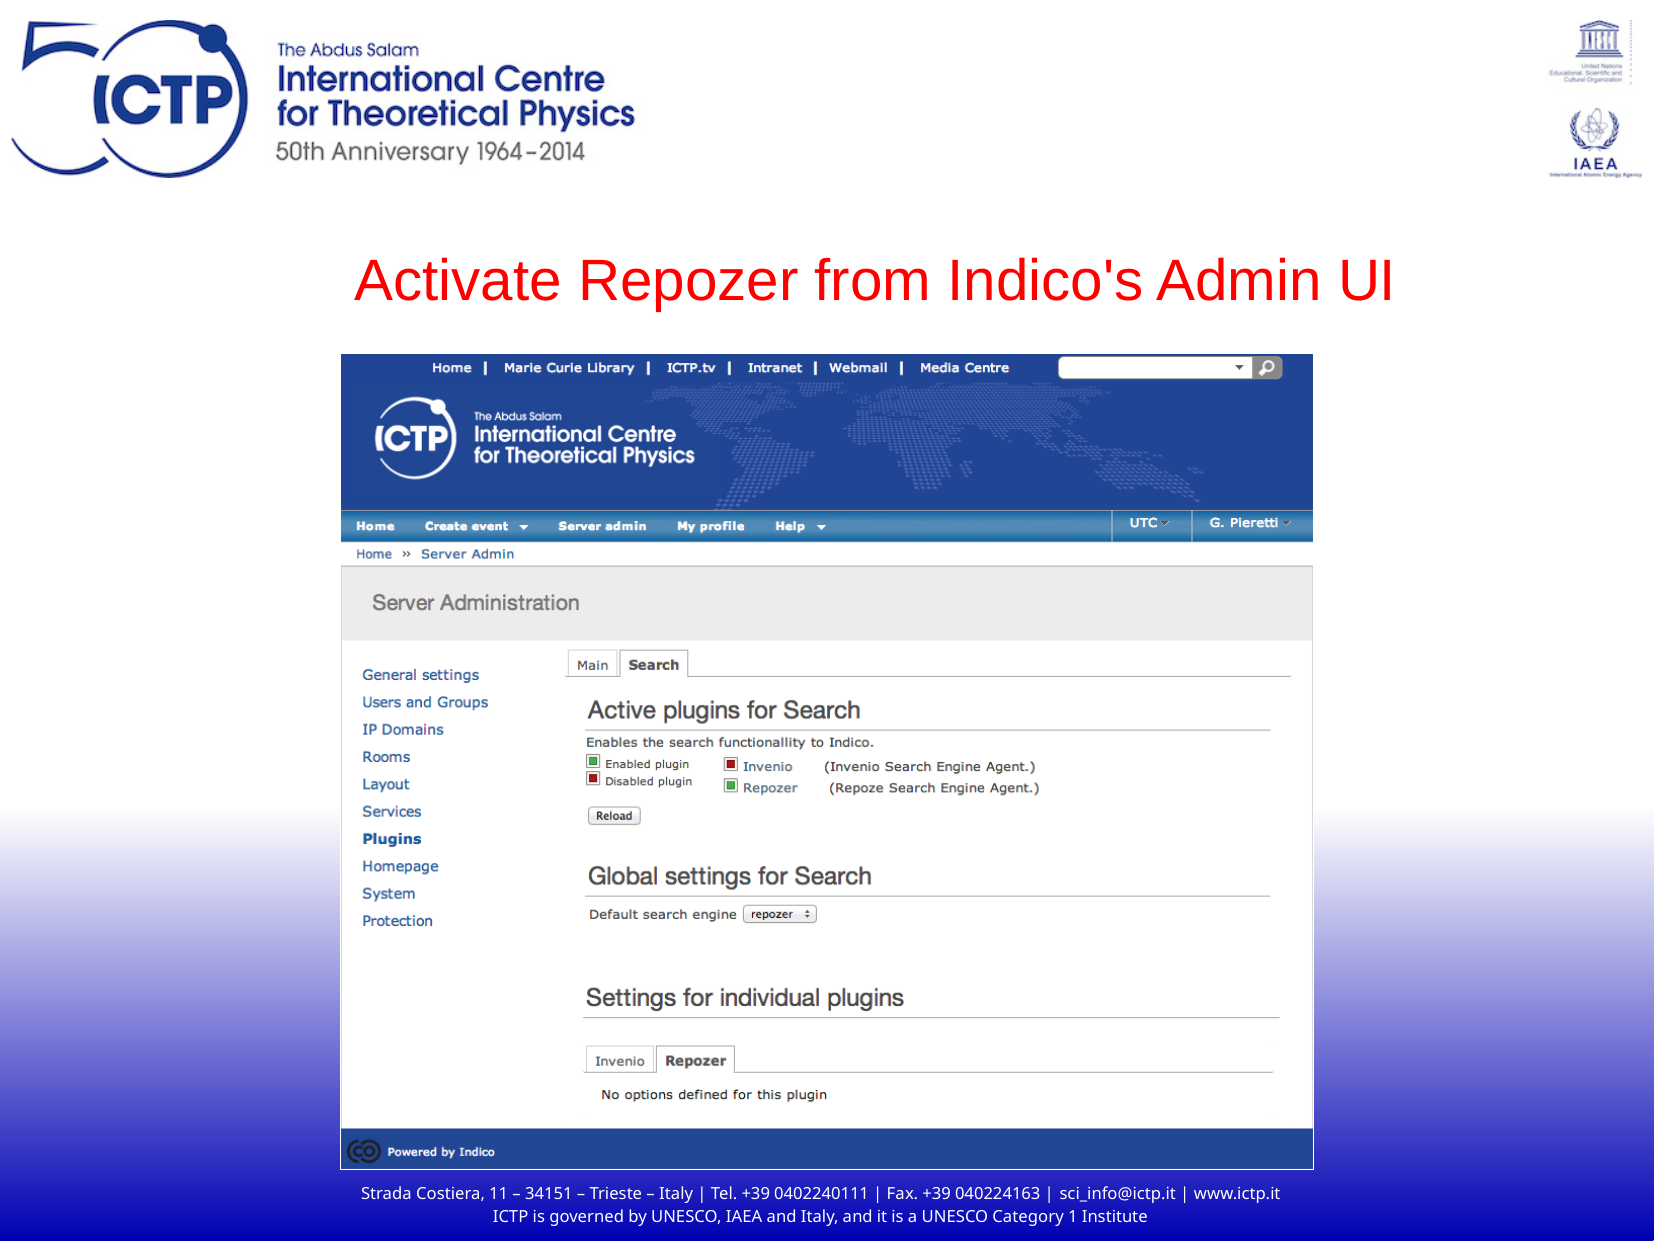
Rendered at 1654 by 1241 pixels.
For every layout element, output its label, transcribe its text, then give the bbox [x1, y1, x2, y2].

picture [11, 20, 1642, 178]
picture [340, 354, 1314, 1170]
title Activate Repozer from Indico's Admin UI [354, 218, 1571, 343]
